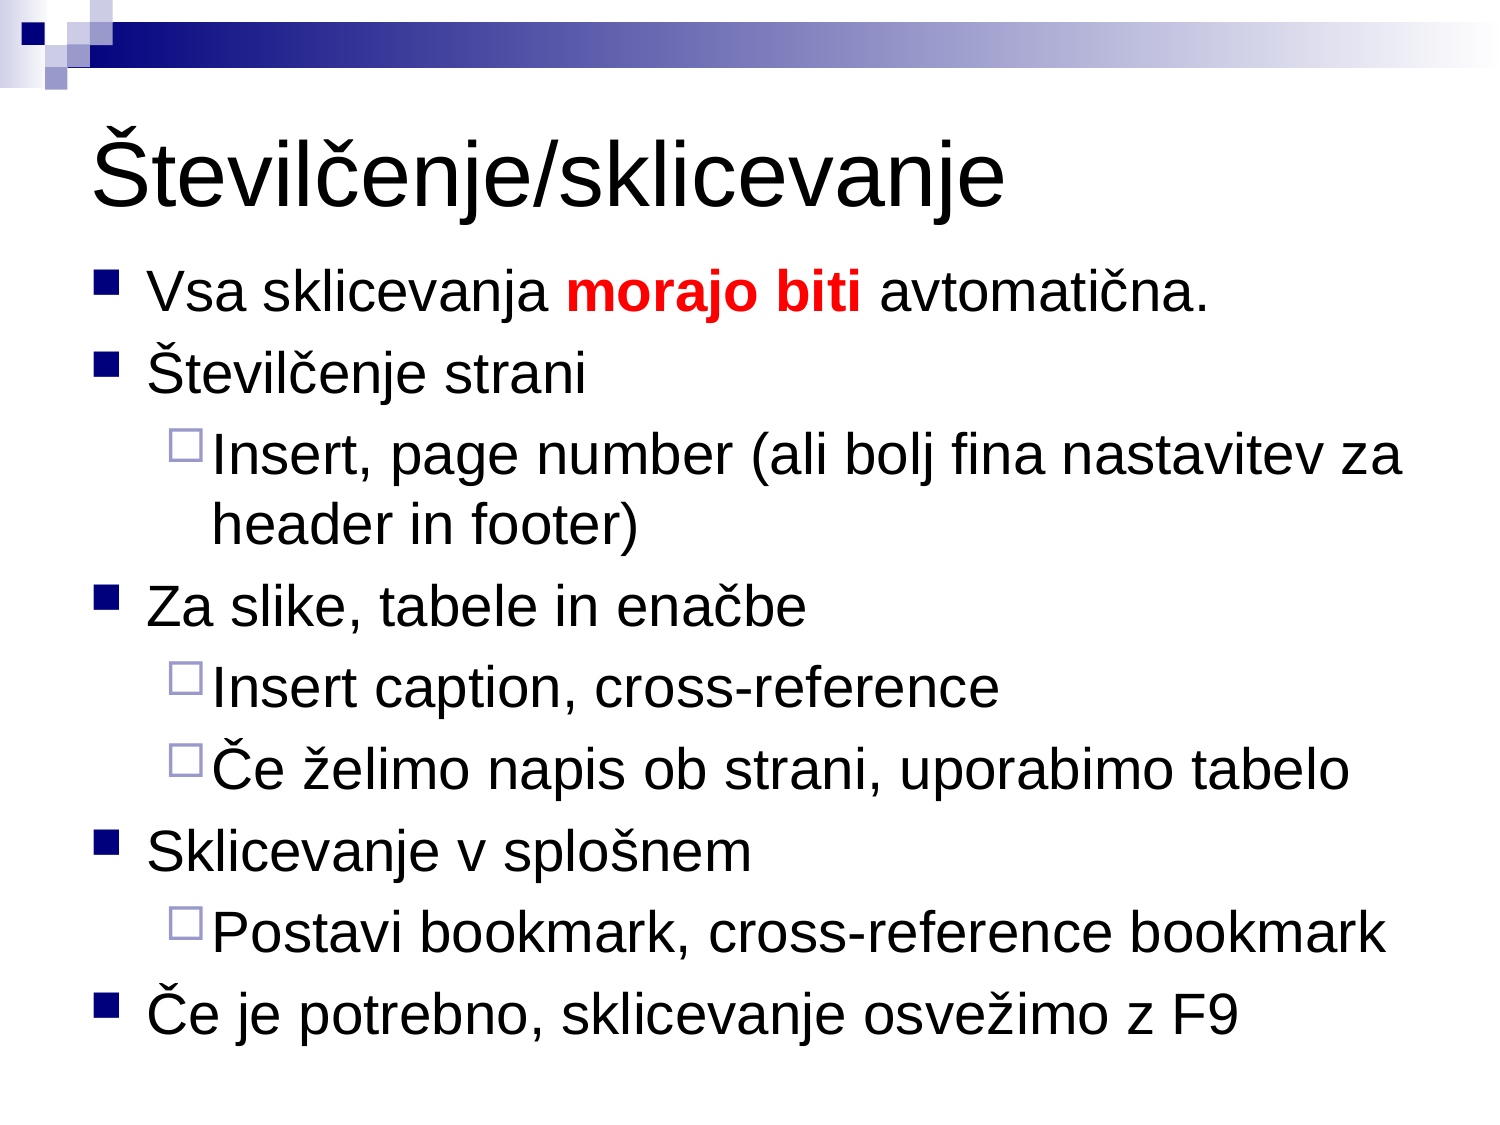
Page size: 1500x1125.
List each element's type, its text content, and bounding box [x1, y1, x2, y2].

list Vsa sklicevanja morajo biti avtomatična. Številčenje strani Insert, page number (ali bolj fina nastavitev za header in footer) Za slike, tabele in enačbe Insert caption, cross-reference Če želimo napis ob strani, uporabimo tabelo Sklicevanje v splošnem Postavi bookmark, cross-reference bookmark Če je potrebno, sklicevanje osvežimo z F9 [75, 246, 1425, 1079]
title Številčenje/sklicevanje [75, 105, 1425, 235]
